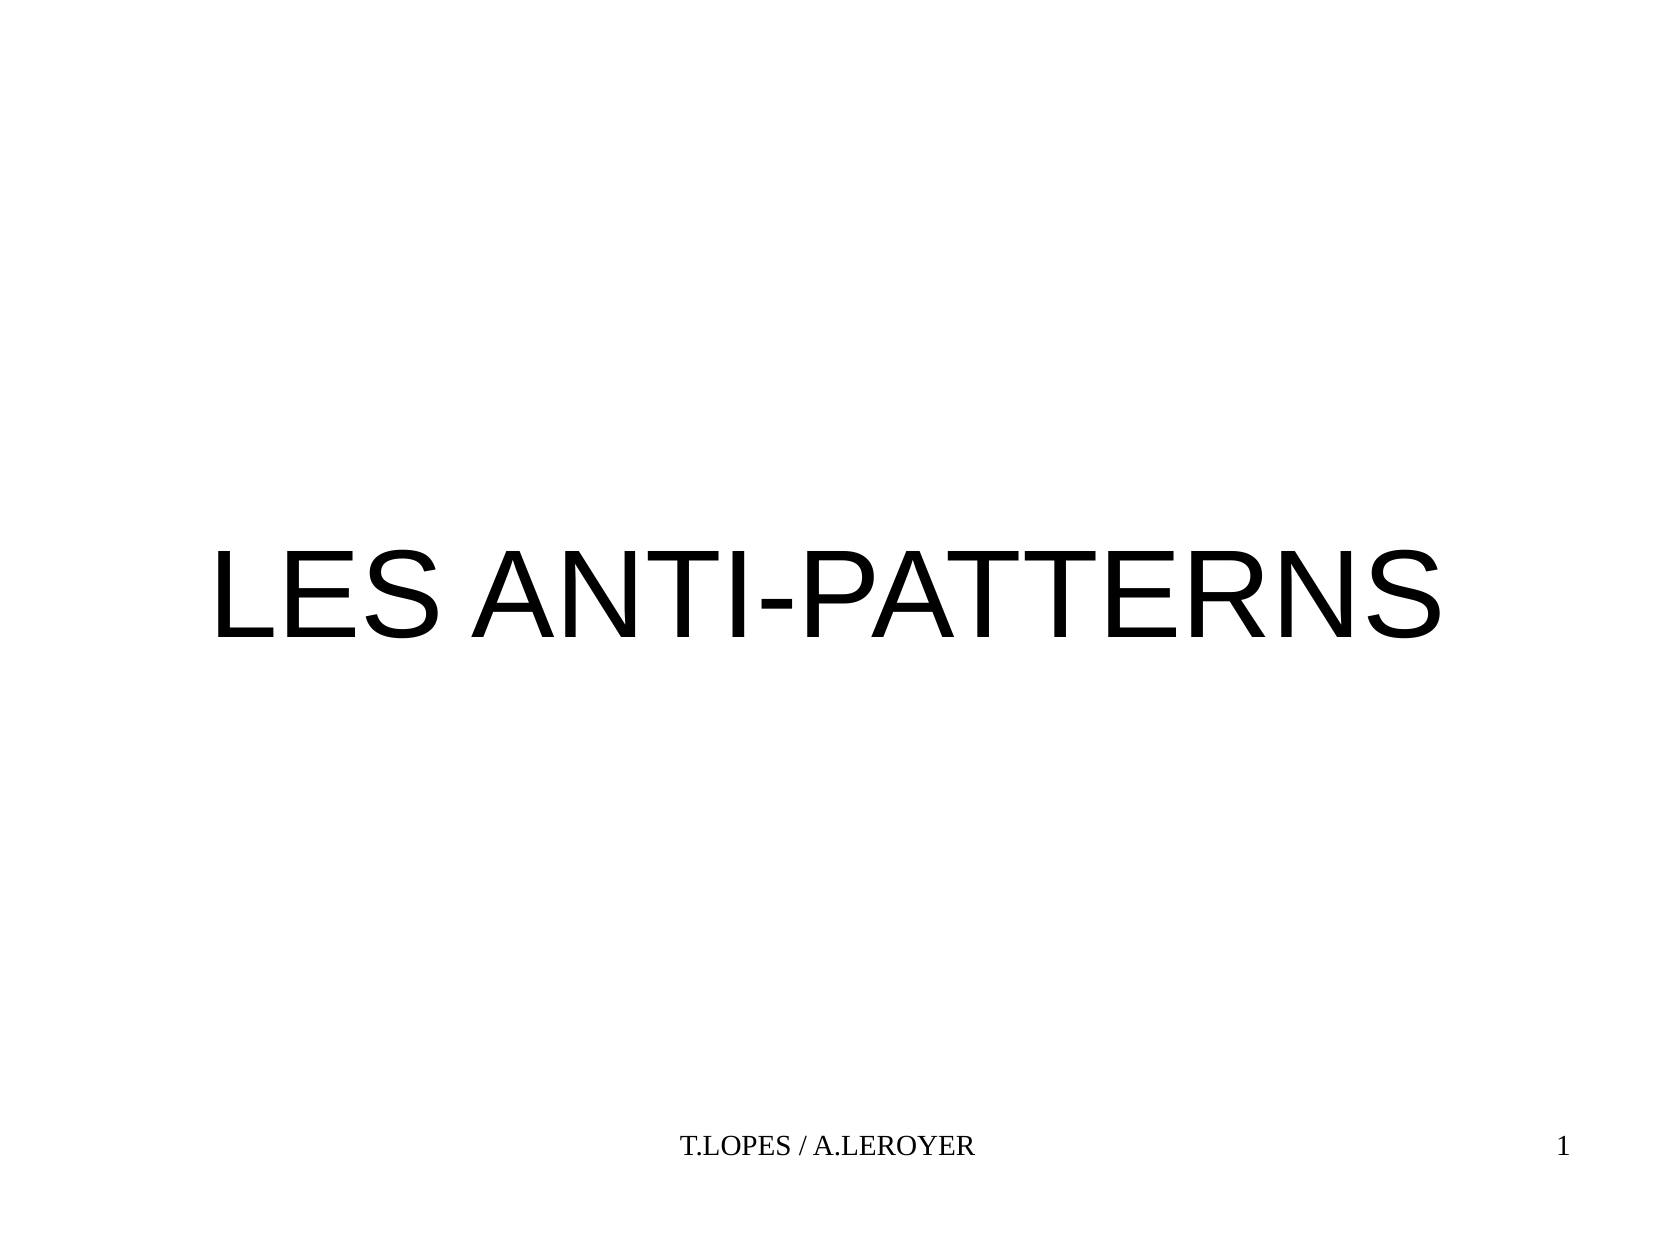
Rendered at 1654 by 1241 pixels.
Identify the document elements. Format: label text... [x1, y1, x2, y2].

text_box LES ANTI-PATTERNS [147, 516, 1506, 672]
